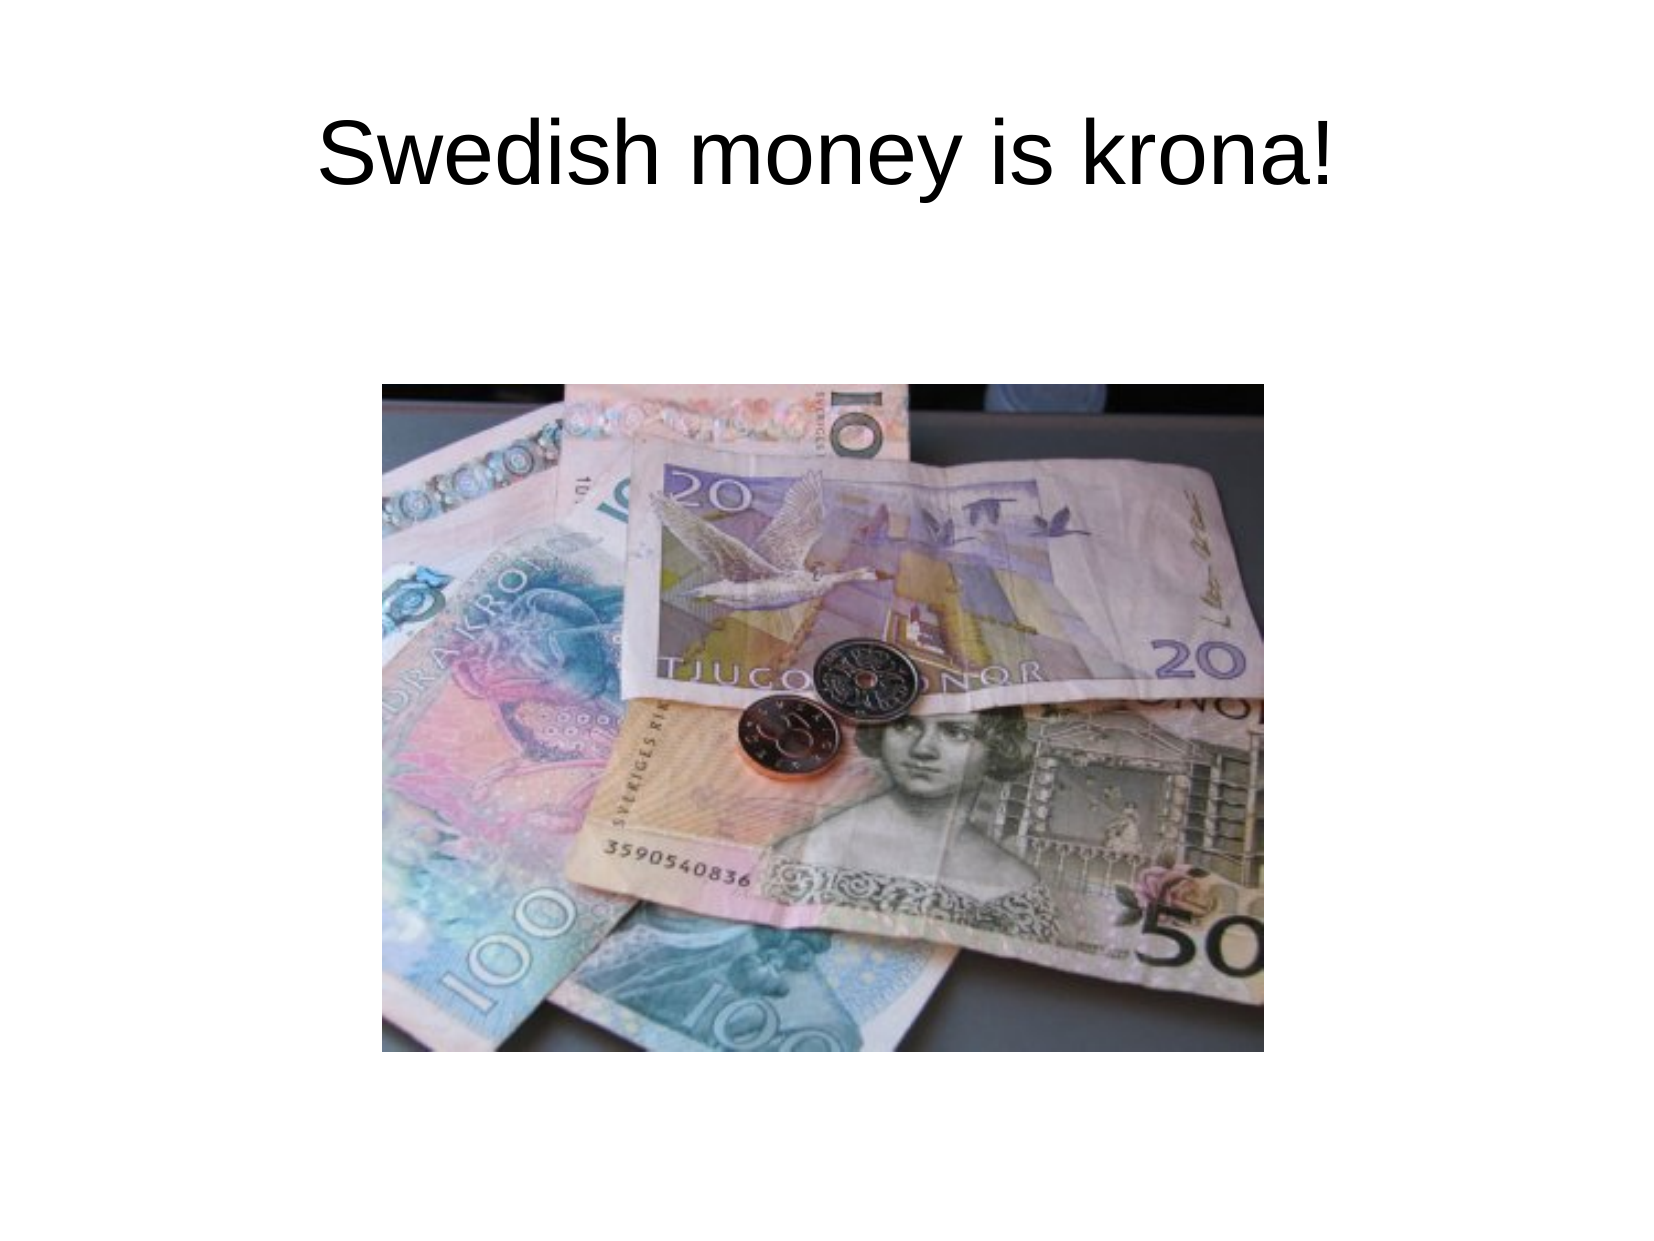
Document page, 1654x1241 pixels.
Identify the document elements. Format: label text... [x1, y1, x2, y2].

picture [382, 384, 1264, 1052]
title Swedish money is krona! [82, 49, 1571, 257]
